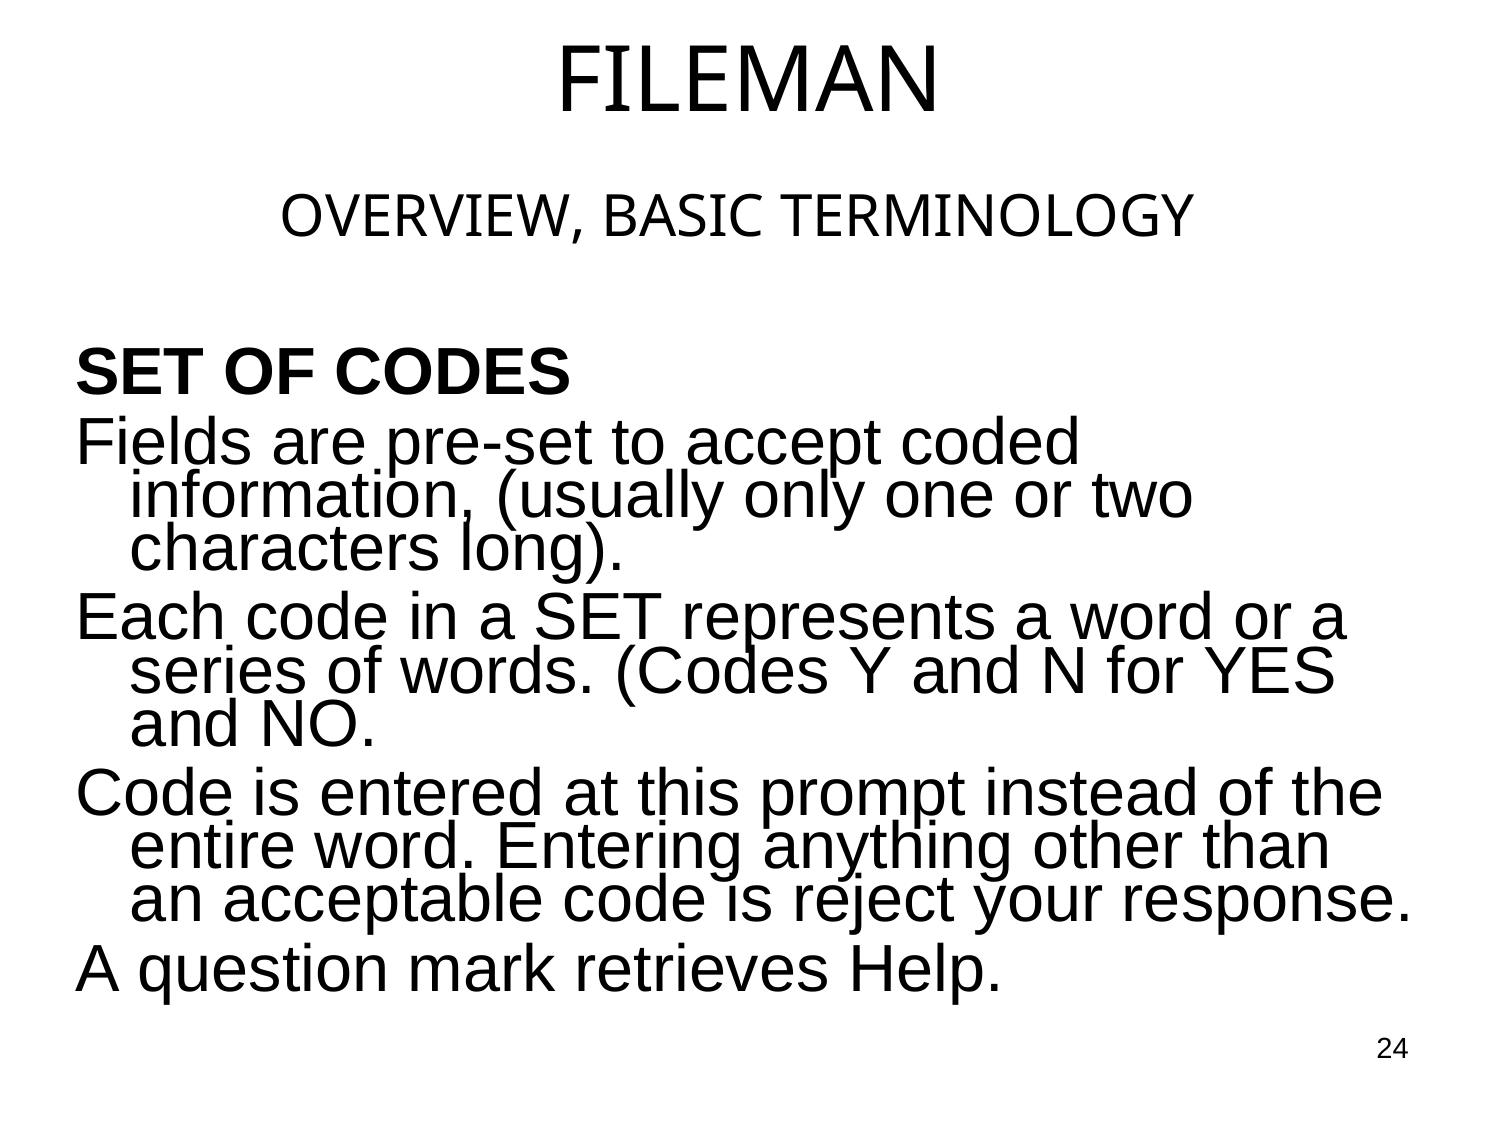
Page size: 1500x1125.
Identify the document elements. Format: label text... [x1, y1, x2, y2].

list SET OF CODES Fields are pre-set to accept coded information, (usually only one or two characters long). Each code in a SET represents a word or a series of words. (Codes Y and N for YES and NO. Code is entered at this prompt instead of the entire word. Entering anything other than an acceptable code is reject your response. A question mark retrieves Help. [75, 260, 1424, 1125]
title FILEMAN OVERVIEW, BASIC TERMINOLOGY [75, 8, 1424, 260]
